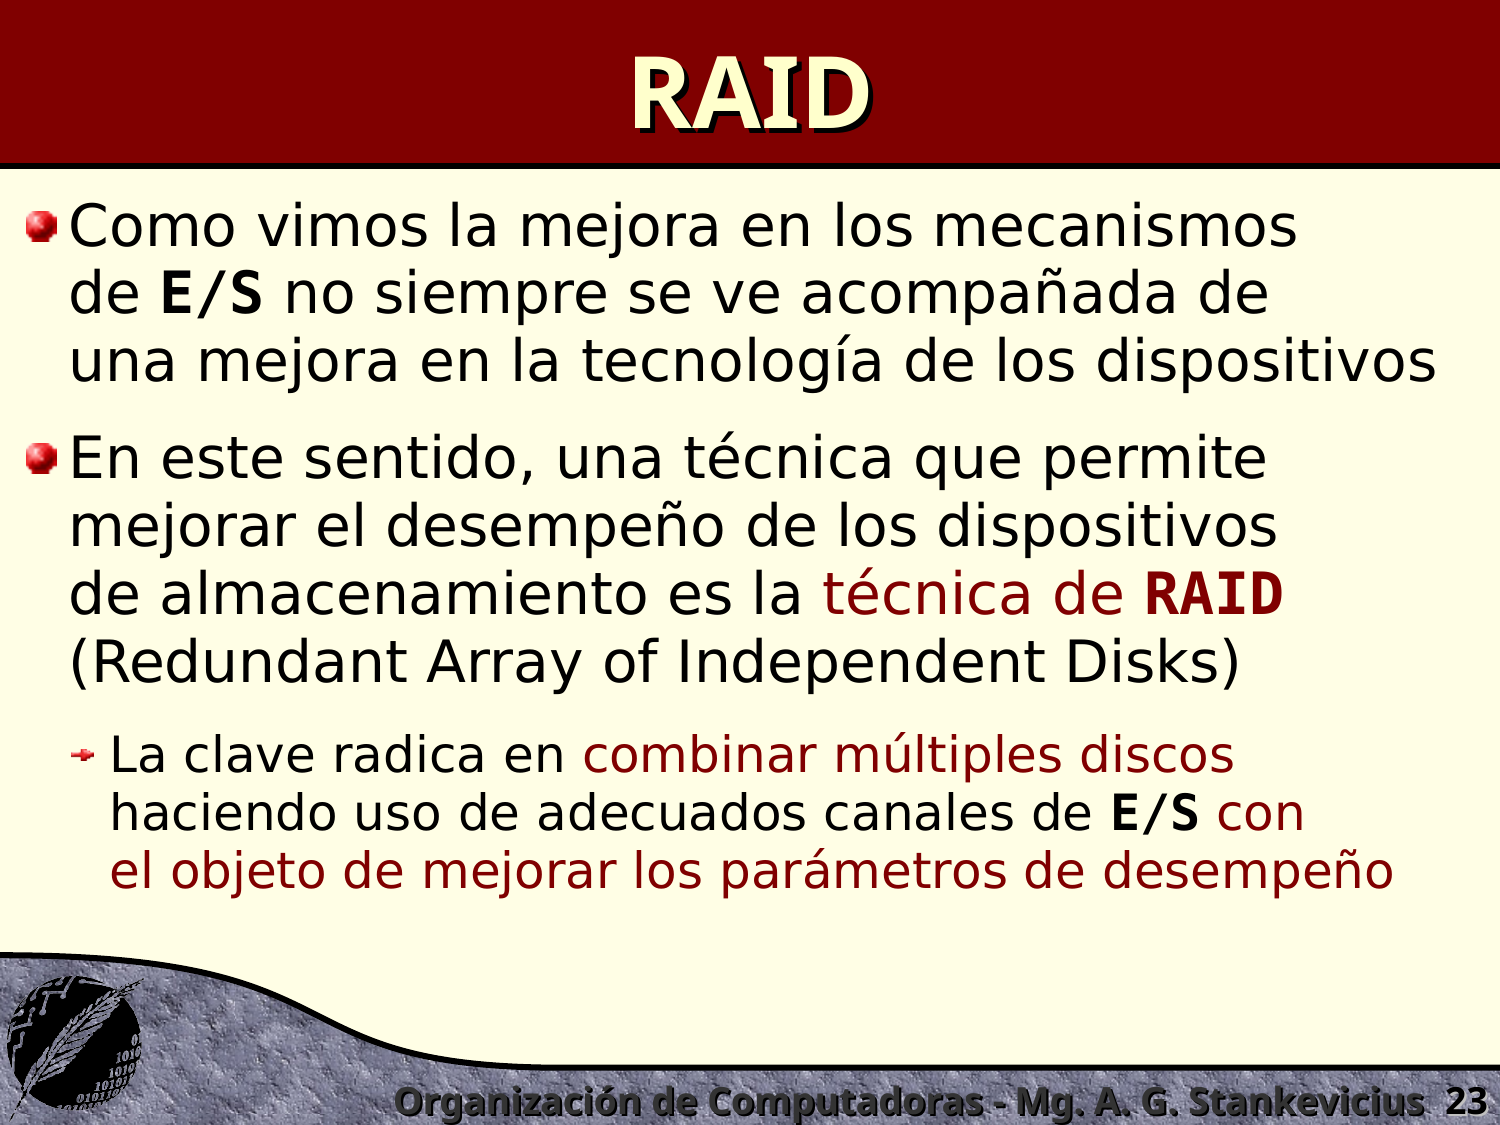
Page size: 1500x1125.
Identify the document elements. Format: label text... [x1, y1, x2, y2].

picture [802, 1100, 806, 1110]
picture [448, 1100, 455, 1110]
list Como vimos la mejora en los mecanismos de E/S no siempre se ve acompañada de una mejora en la tecnología de los dispositivos En este sentido, una técnica que permite mejorar el desempeño de los dispositivos de almacenamiento es la técnica de RAID (Redundant Array of Independent Disks) La clave radica en combinar múltiples discos haciendo uso de adecuados canales de E/S con el objeto de mejorar los parámetros de desempeño [11, 192, 1486, 935]
picture [1058, 1100, 1065, 1110]
picture [0, 959, 1500, 1125]
title RAID [15, 5, 1485, 160]
